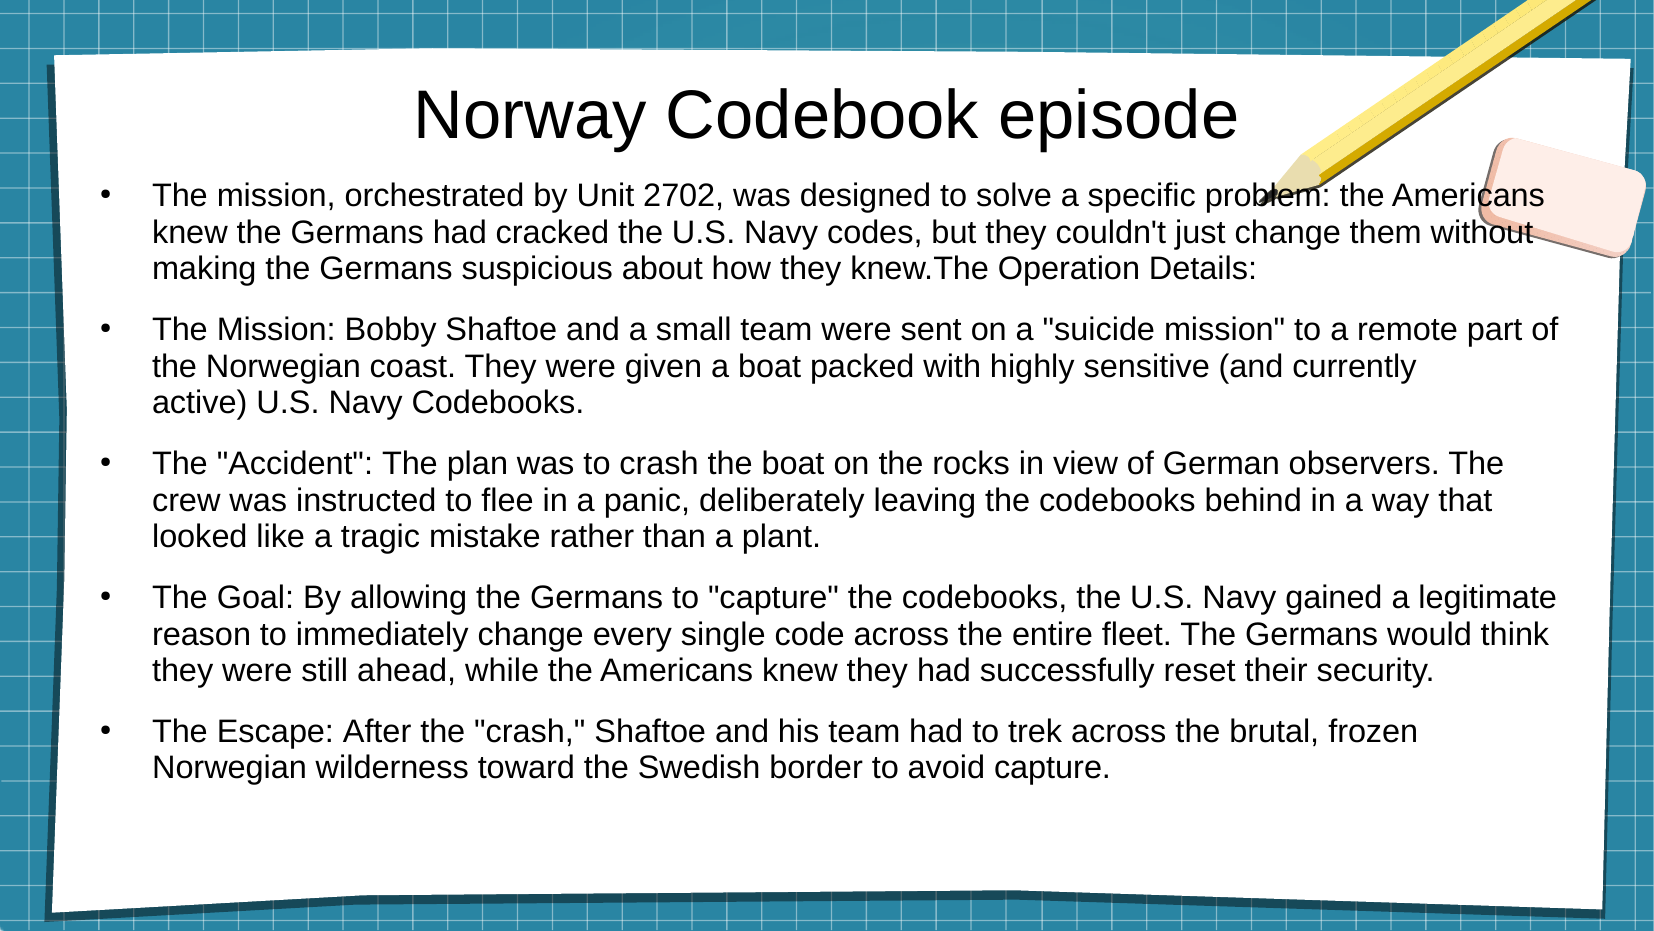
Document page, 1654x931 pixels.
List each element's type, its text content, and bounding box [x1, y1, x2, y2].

title Norway Codebook episode [82, 37, 1571, 177]
list The mission, orchestrated by Unit 2702, was designed to solve a specific problem: the Americans knew the Germans had cracked the U.S. Navy codes, but they couldn't just change them without making the Germans suspicious about how they knew.The Operation Details: The Mission: Bobby Shaftoe and a small team were sent on a "suicide mission" to a remote part of the Norwegian coast. They were given a boat packed with highly sensitive (and currently active) U.S. Navy Codebooks. The "Accident": The plan was to crash the boat on the rocks in view of German observers. The crew was instructed to flee in a panic, deliberately leaving the codebooks behind in a way that looked like a tragic mistake rather than a plant. The Goal: By allowing the Germans to "capture" the codebooks, the U.S. Navy gained a legitimate reason to immediately change every single code across the entire fleet. The Germans would think they were still ahead, while the Americans knew they had successfully reset their security. The Escape: After the "crash," Shaftoe and his team had to trek across the brutal, frozen Norwegian wilderness toward the Swedish border to avoid capture. [82, 177, 1571, 827]
